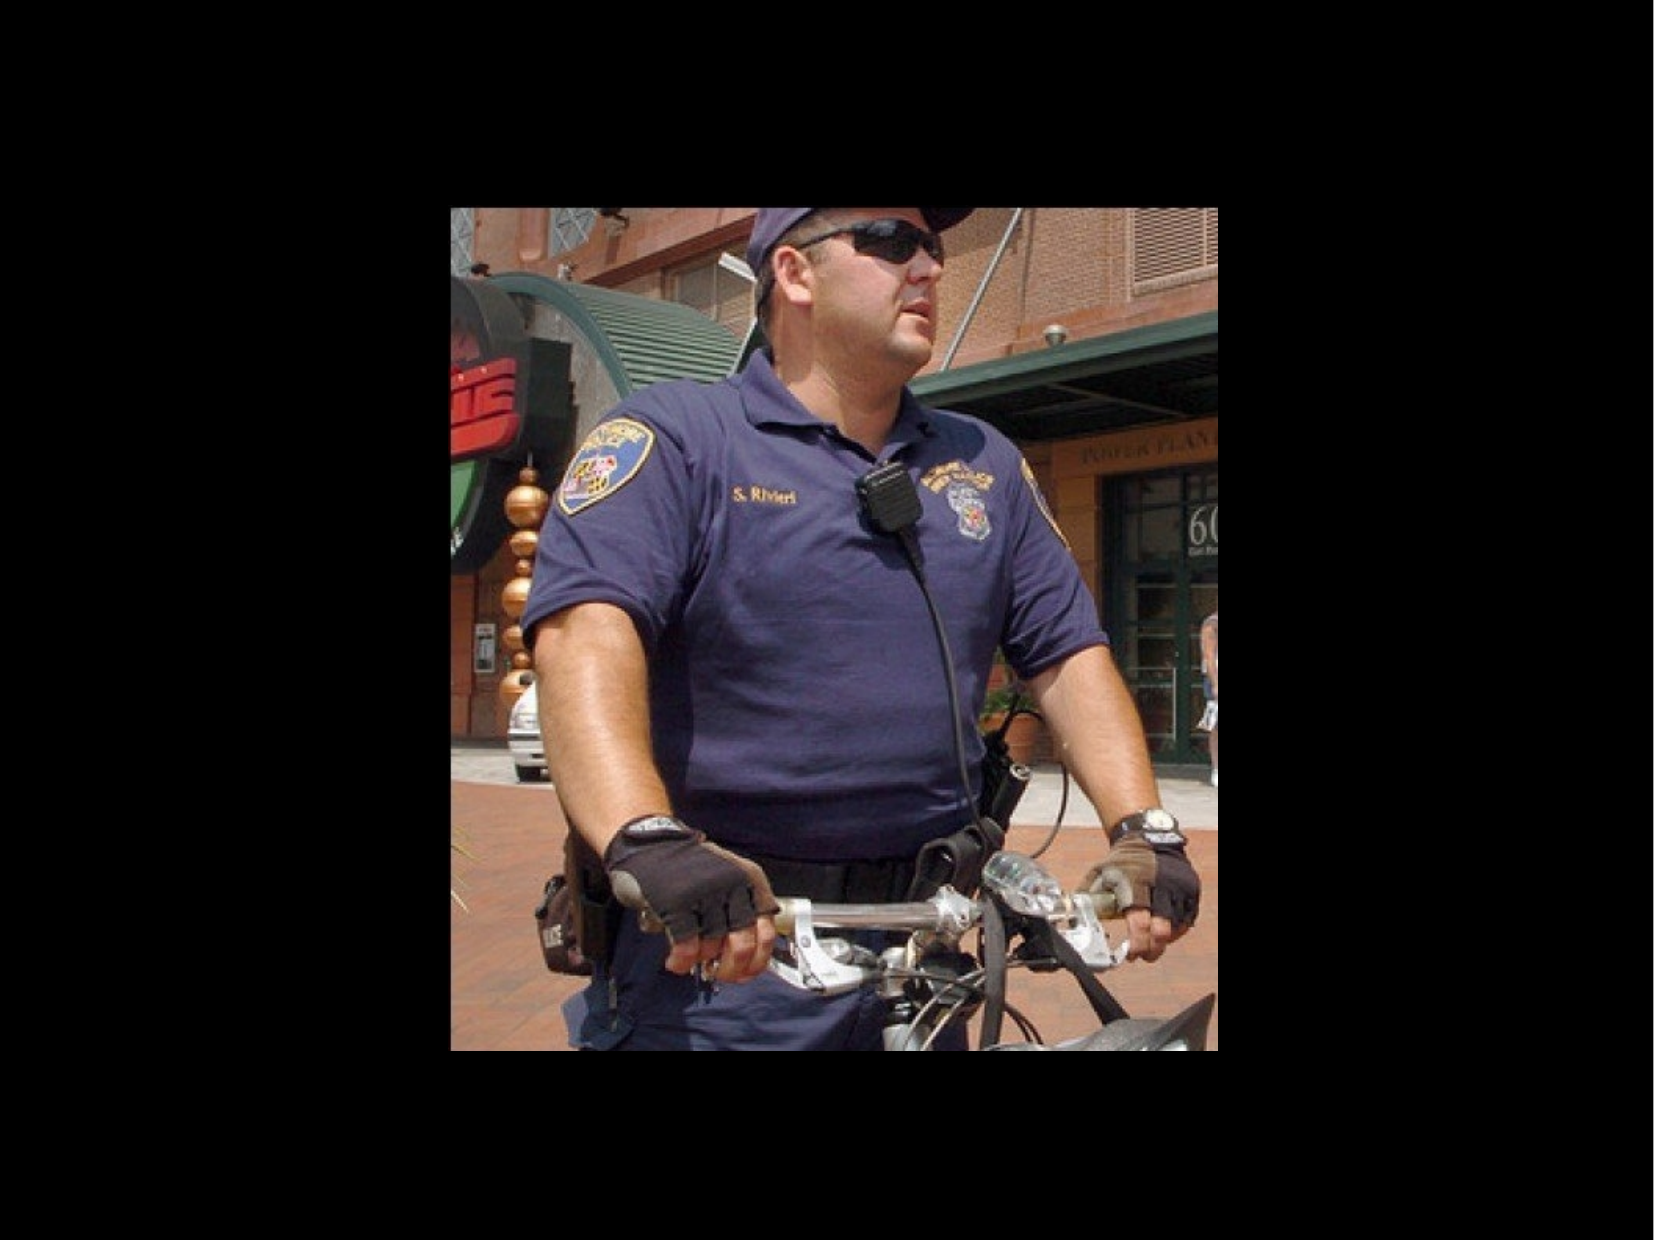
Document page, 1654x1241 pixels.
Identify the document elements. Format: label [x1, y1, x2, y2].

picture [448, 205, 1218, 1051]
